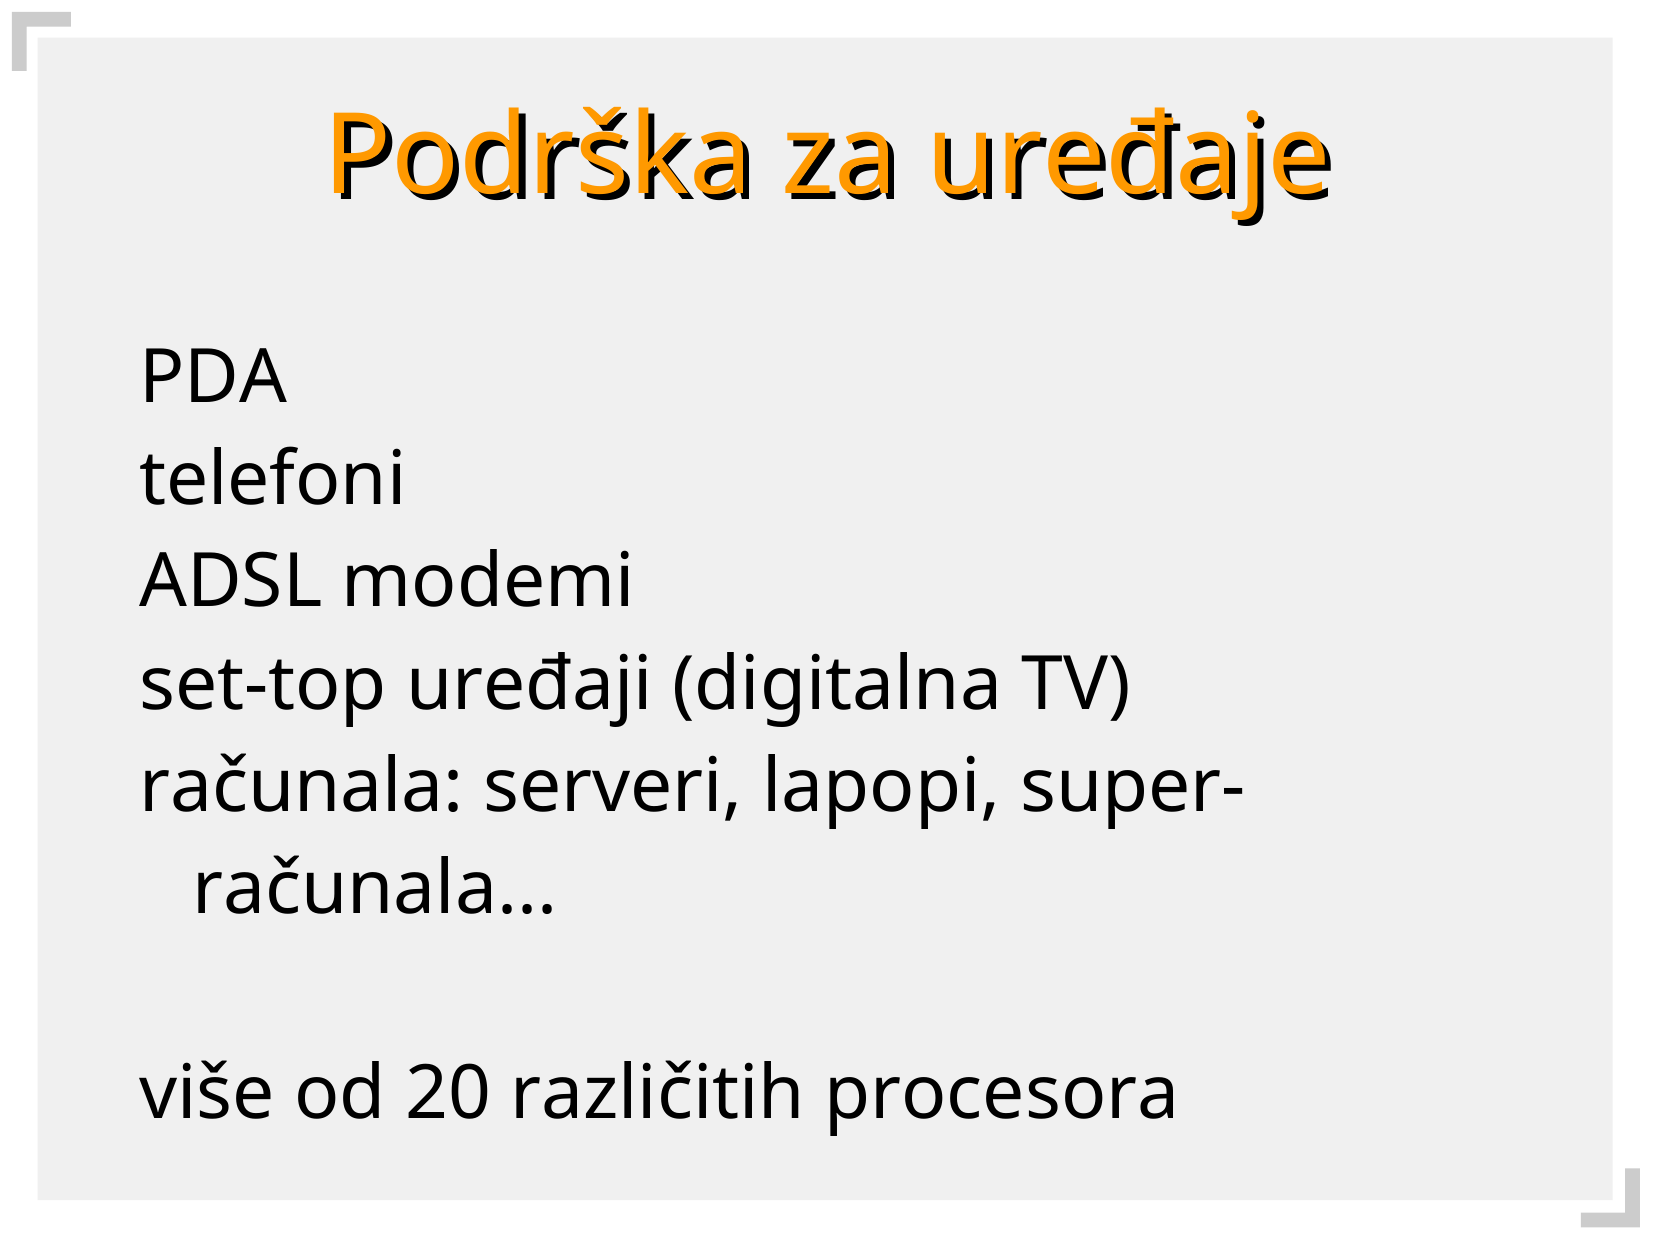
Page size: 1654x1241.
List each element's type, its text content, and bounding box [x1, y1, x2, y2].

list PDA telefoni ADSL modemi set-top uređaji (digitalna TV) računala: serveri, lapopi, super-računala... više od 20 različitih procesora [121, 322, 1561, 1132]
title Podrška za uređaje [121, 46, 1534, 254]
